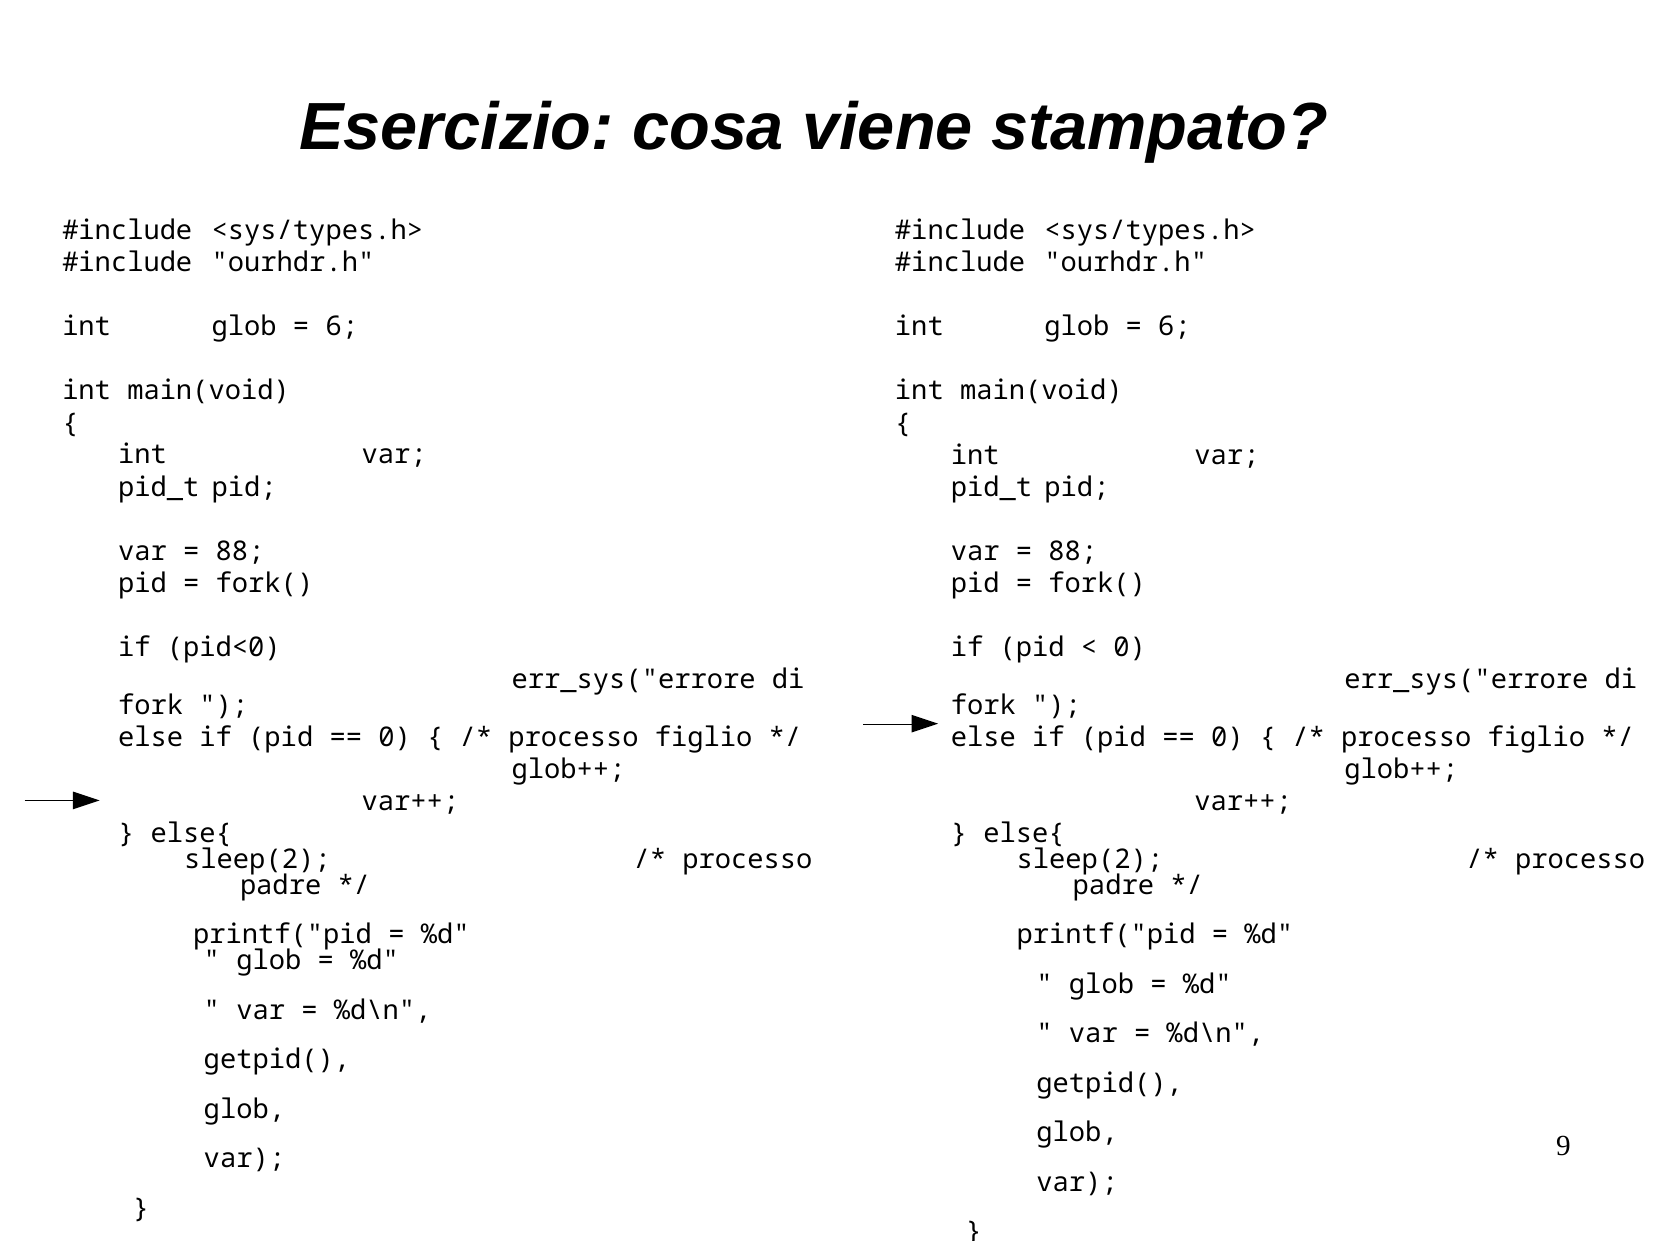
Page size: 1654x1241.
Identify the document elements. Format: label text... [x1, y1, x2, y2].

list #include <sys/types.h> #include "ourhdr.h" int glob = 6; int main(void) { int var; pid_t pid; var = 88; pid = fork() if (pid<0) err_sys("errore di fork "); else if (pid == 0) { /* processo figlio */ glob++; var++; } else{ sleep(2); /* processo padre */ printf("pid = %d" " glob = %d" " var = %d\n", getpid(), glob, var); } } [47, 211, 871, 1241]
title Esercizio: cosa viene stampato? [82, 50, 1571, 257]
list #include <sys/types.h> #include "ourhdr.h" int glob = 6; int main(void) { int var; pid_t pid; var = 88; pid = fork() if (pid < 0) err_sys("errore di fork "); else if (pid == 0) { /* processo figlio */ glob++; var++; } else{ sleep(2); /* processo padre */ printf("pid = %d" " glob = %d" " var = %d\n", getpid(), glob, var); } } [879, 211, 1654, 1241]
